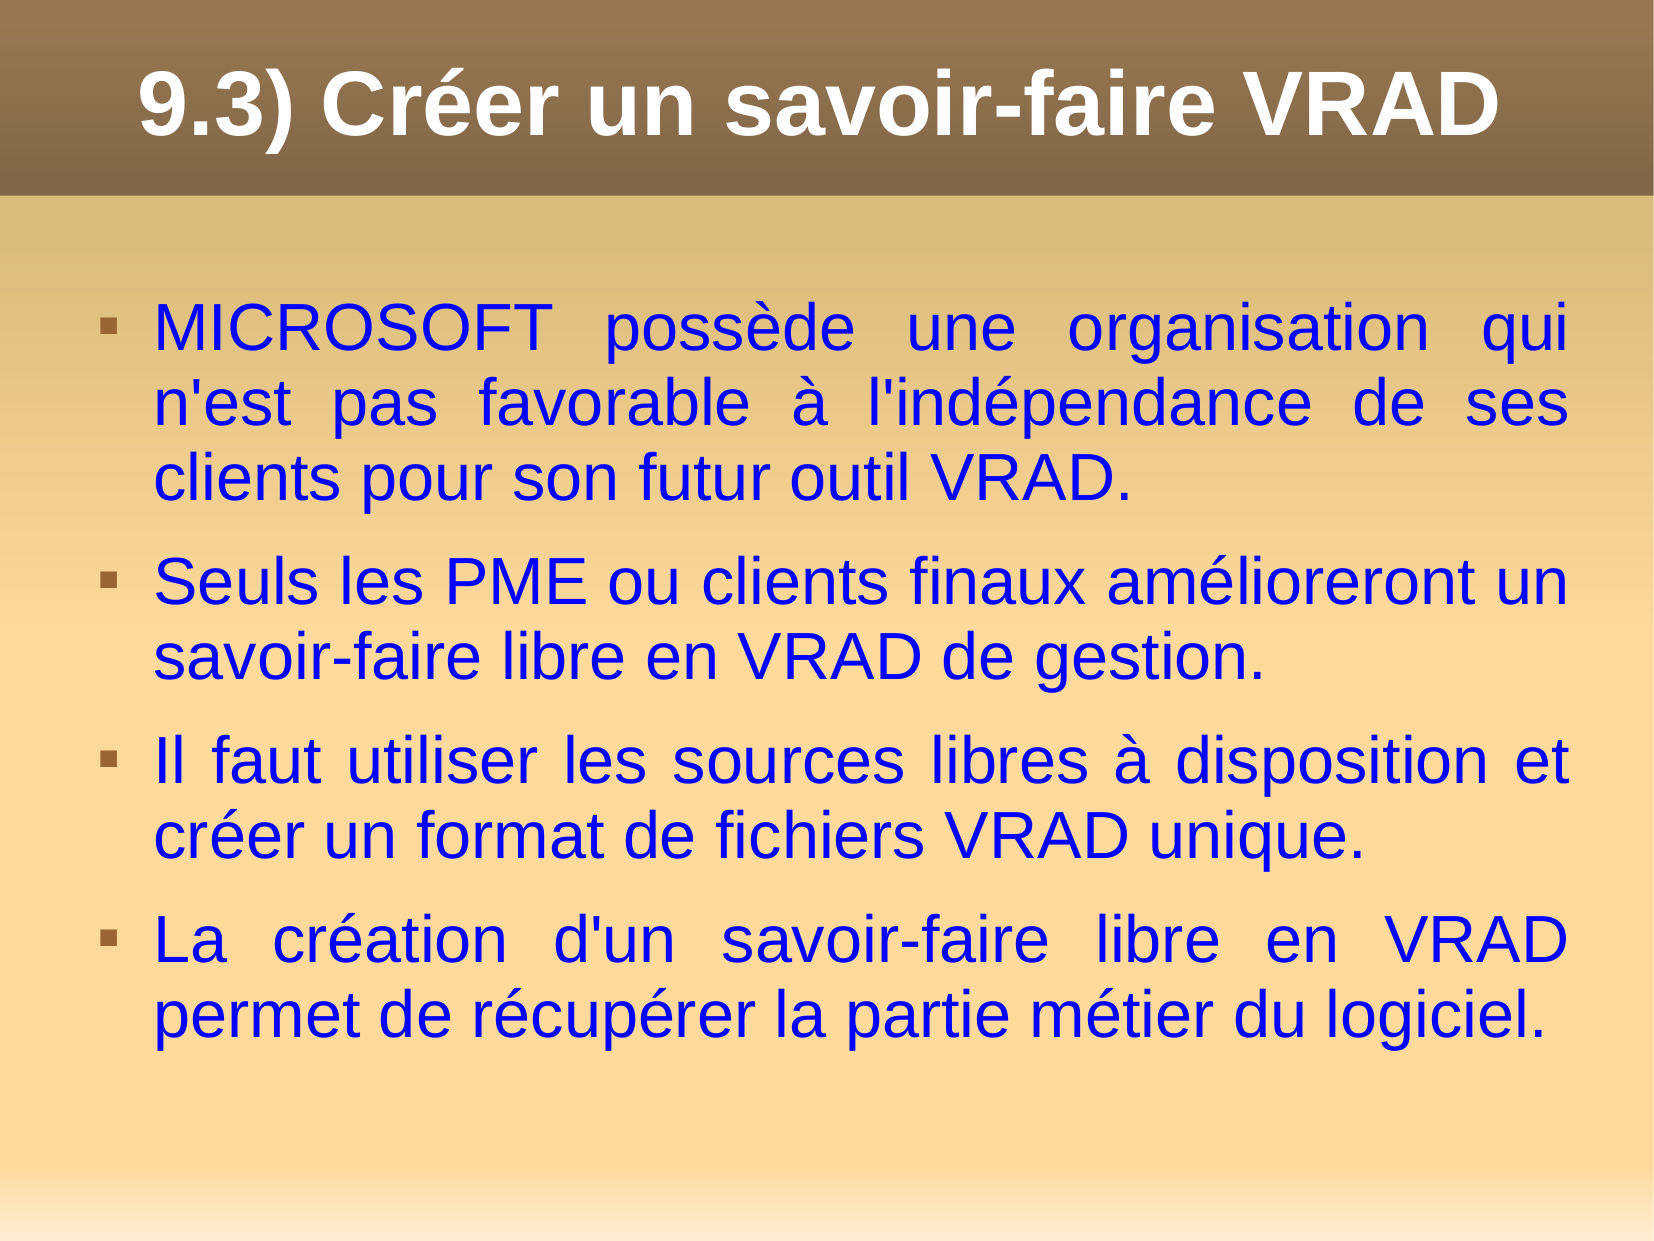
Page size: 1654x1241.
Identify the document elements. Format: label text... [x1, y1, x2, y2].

title 9.3) Créer un savoir-faire VRAD [76, 7, 1565, 200]
list MICROSOFT possède une organisation qui n'est pas favorable à l'indépendance de ses clients pour son futur outil VRAD. Seuls les PME ou clients finaux amélioreront un savoir-faire libre en VRAD de gestion. Il faut utiliser les sources libres à disposition et créer un format de fichiers VRAD unique. La création d'un savoir-faire libre en VRAD permet de récupérer la partie métier du logiciel. [82, 290, 1571, 1157]
picture [0, 0, 1654, 1241]
